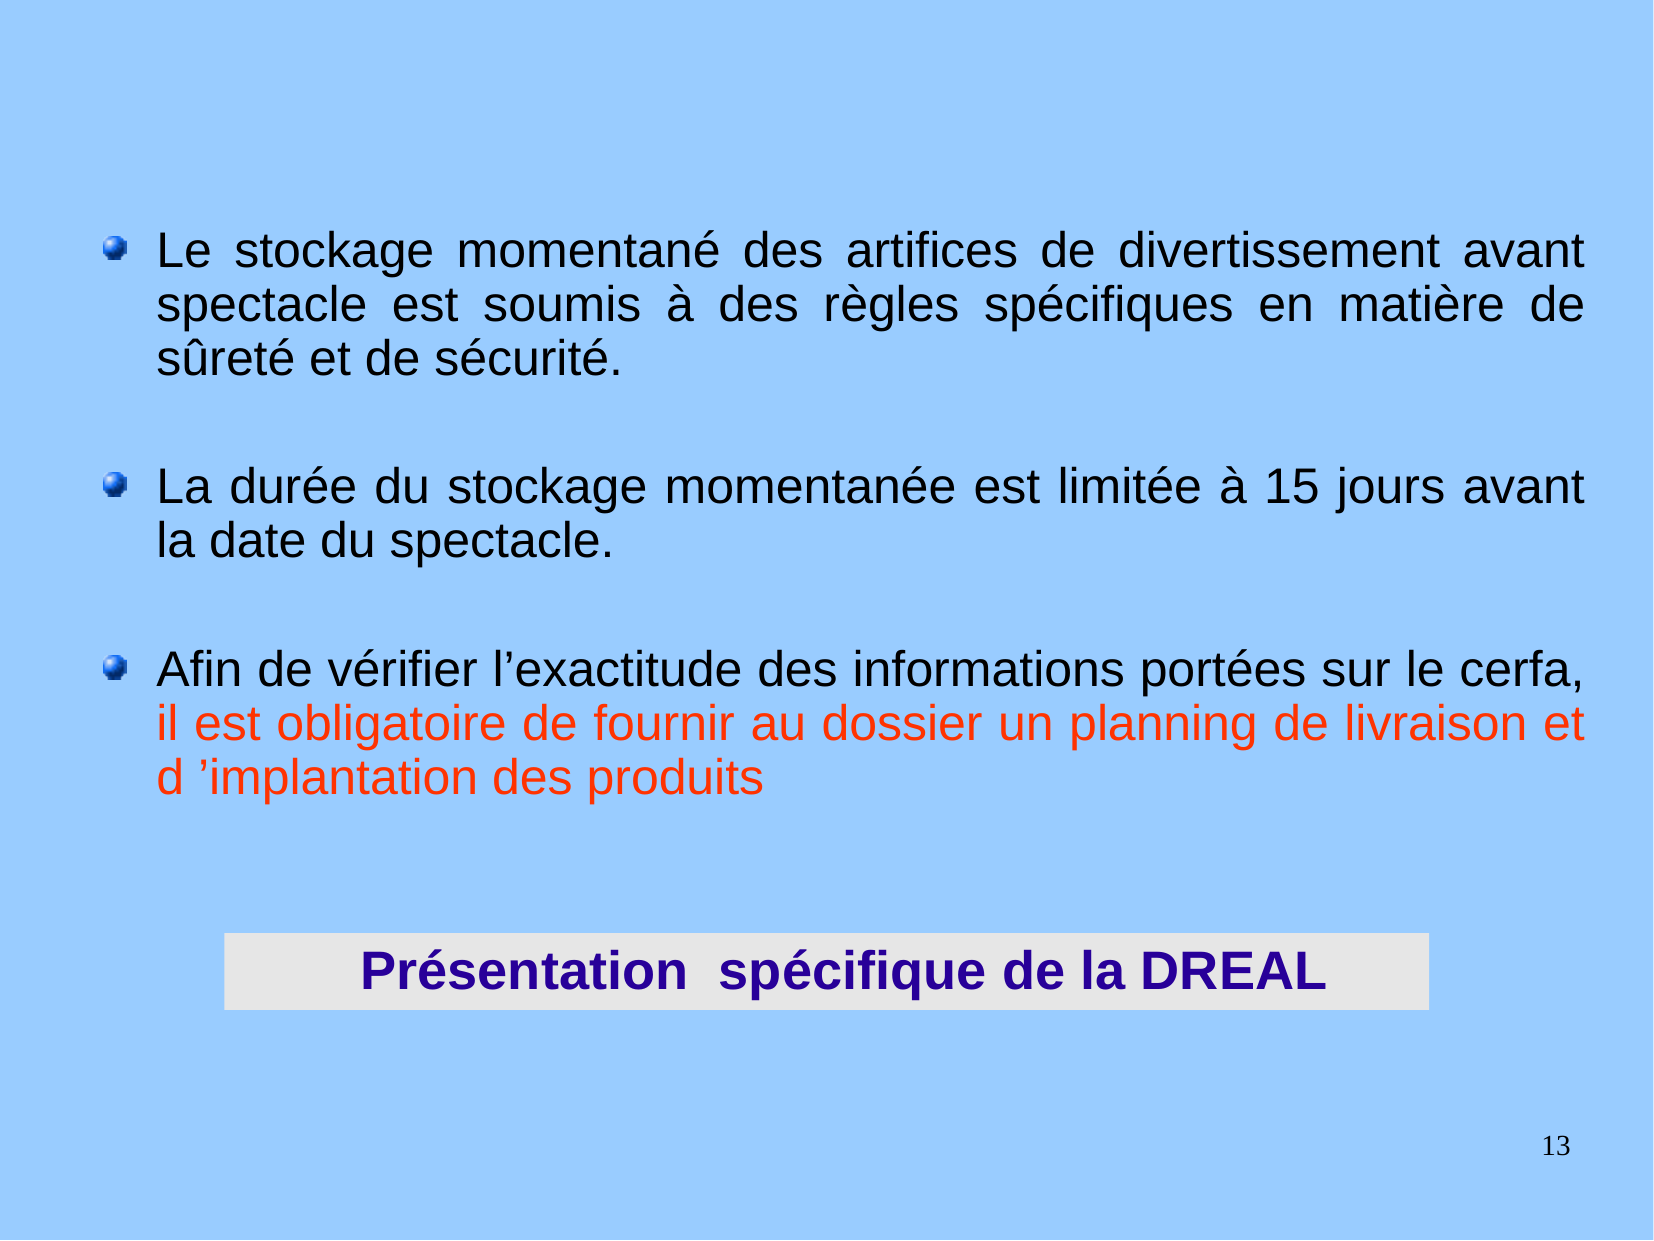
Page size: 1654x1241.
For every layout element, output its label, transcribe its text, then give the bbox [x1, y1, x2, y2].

text_box Présentation spécifique de la DREAL [224, 933, 1430, 1010]
list Le stockage momentané des artifices de divertissement avant spectacle est soumis à des règles spécifiques en matière de sûreté et de sécurité. La durée du stockage momentanée est limitée à 15 jours avant la date du spectacle. Afin de vérifier l’exactitude des informations portées sur le cerfa, il est obligatoire de fournir au dossier un planning de livraison et d ’implantation des produits [70, 216, 1601, 815]
